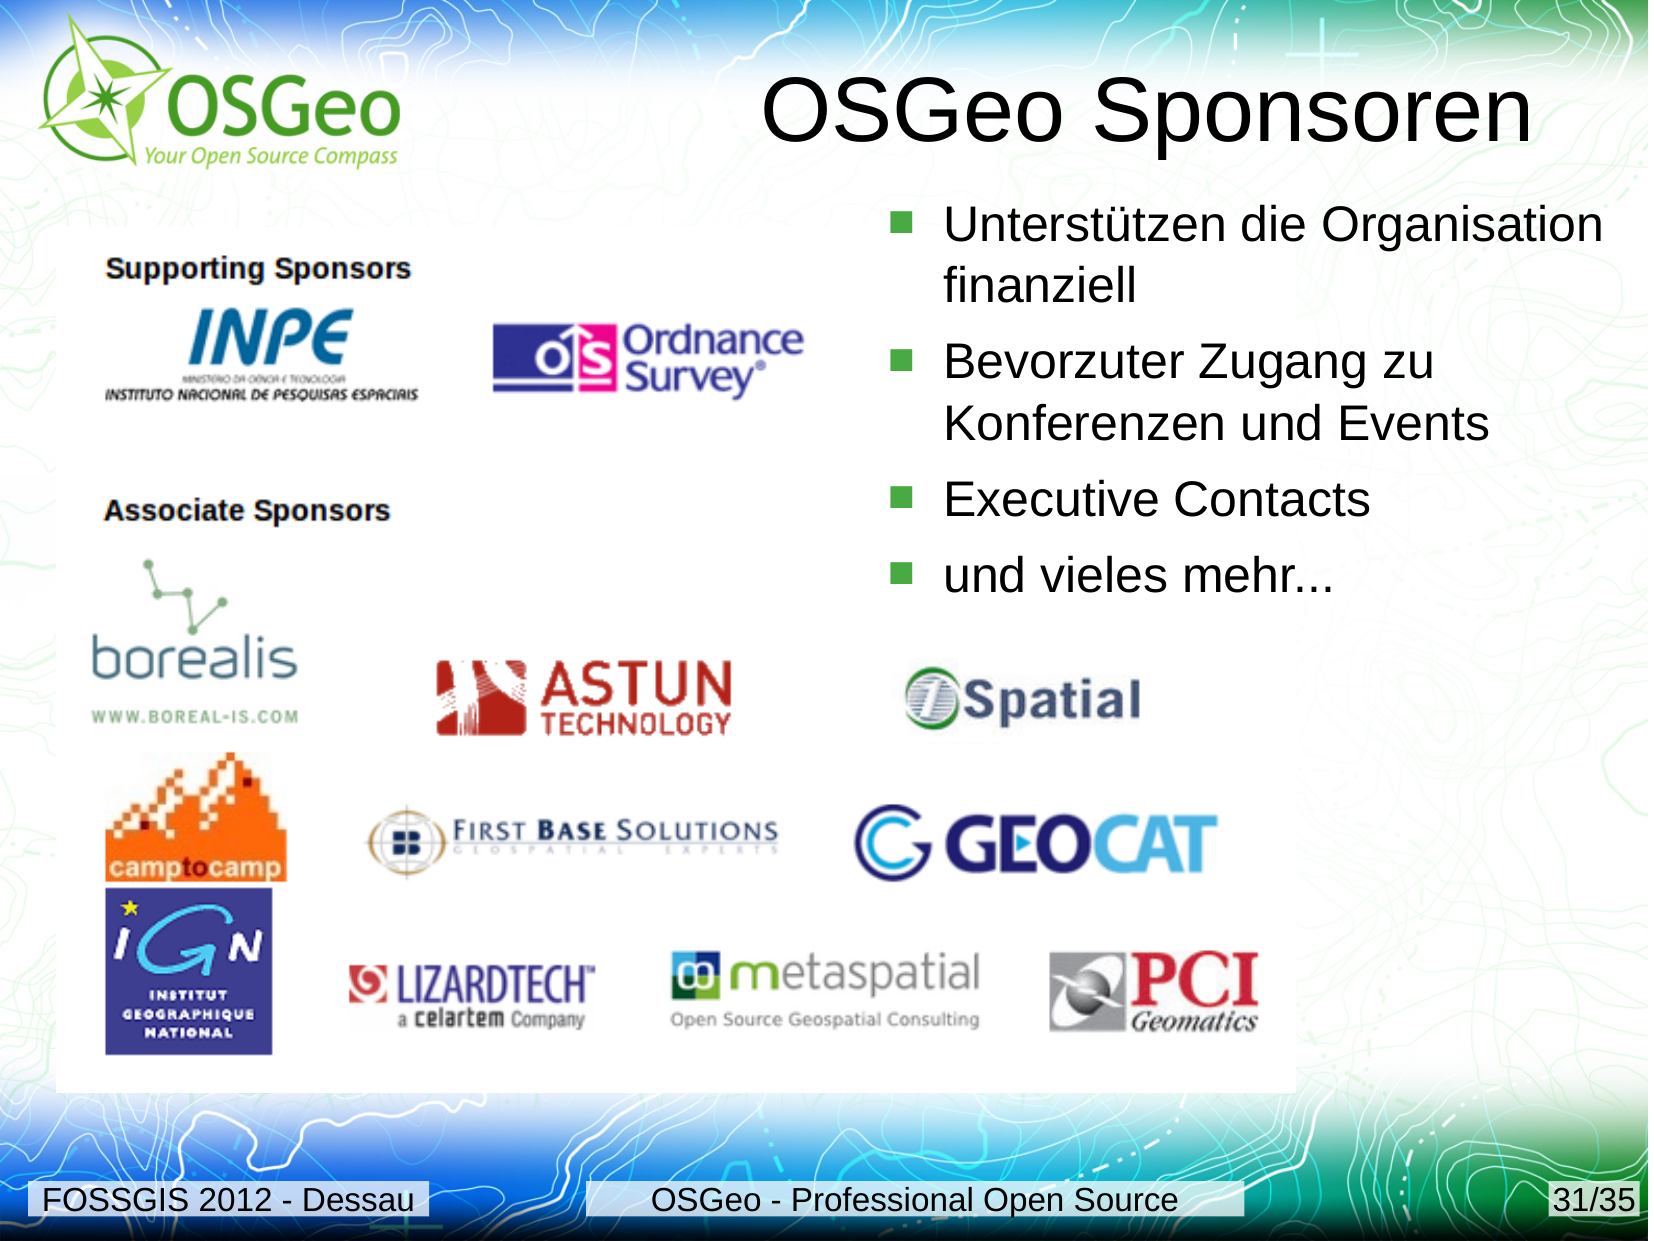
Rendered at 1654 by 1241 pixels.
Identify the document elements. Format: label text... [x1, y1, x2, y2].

title OSGeo Sponsoren [58, 35, 1536, 184]
list Unterstützen die Organisation finanziell Bevorzuter Zugang zu Konferenzen und Events Executive Contacts und vieles mehr... [872, 105, 1638, 898]
picture [0, 0, 1648, 1241]
